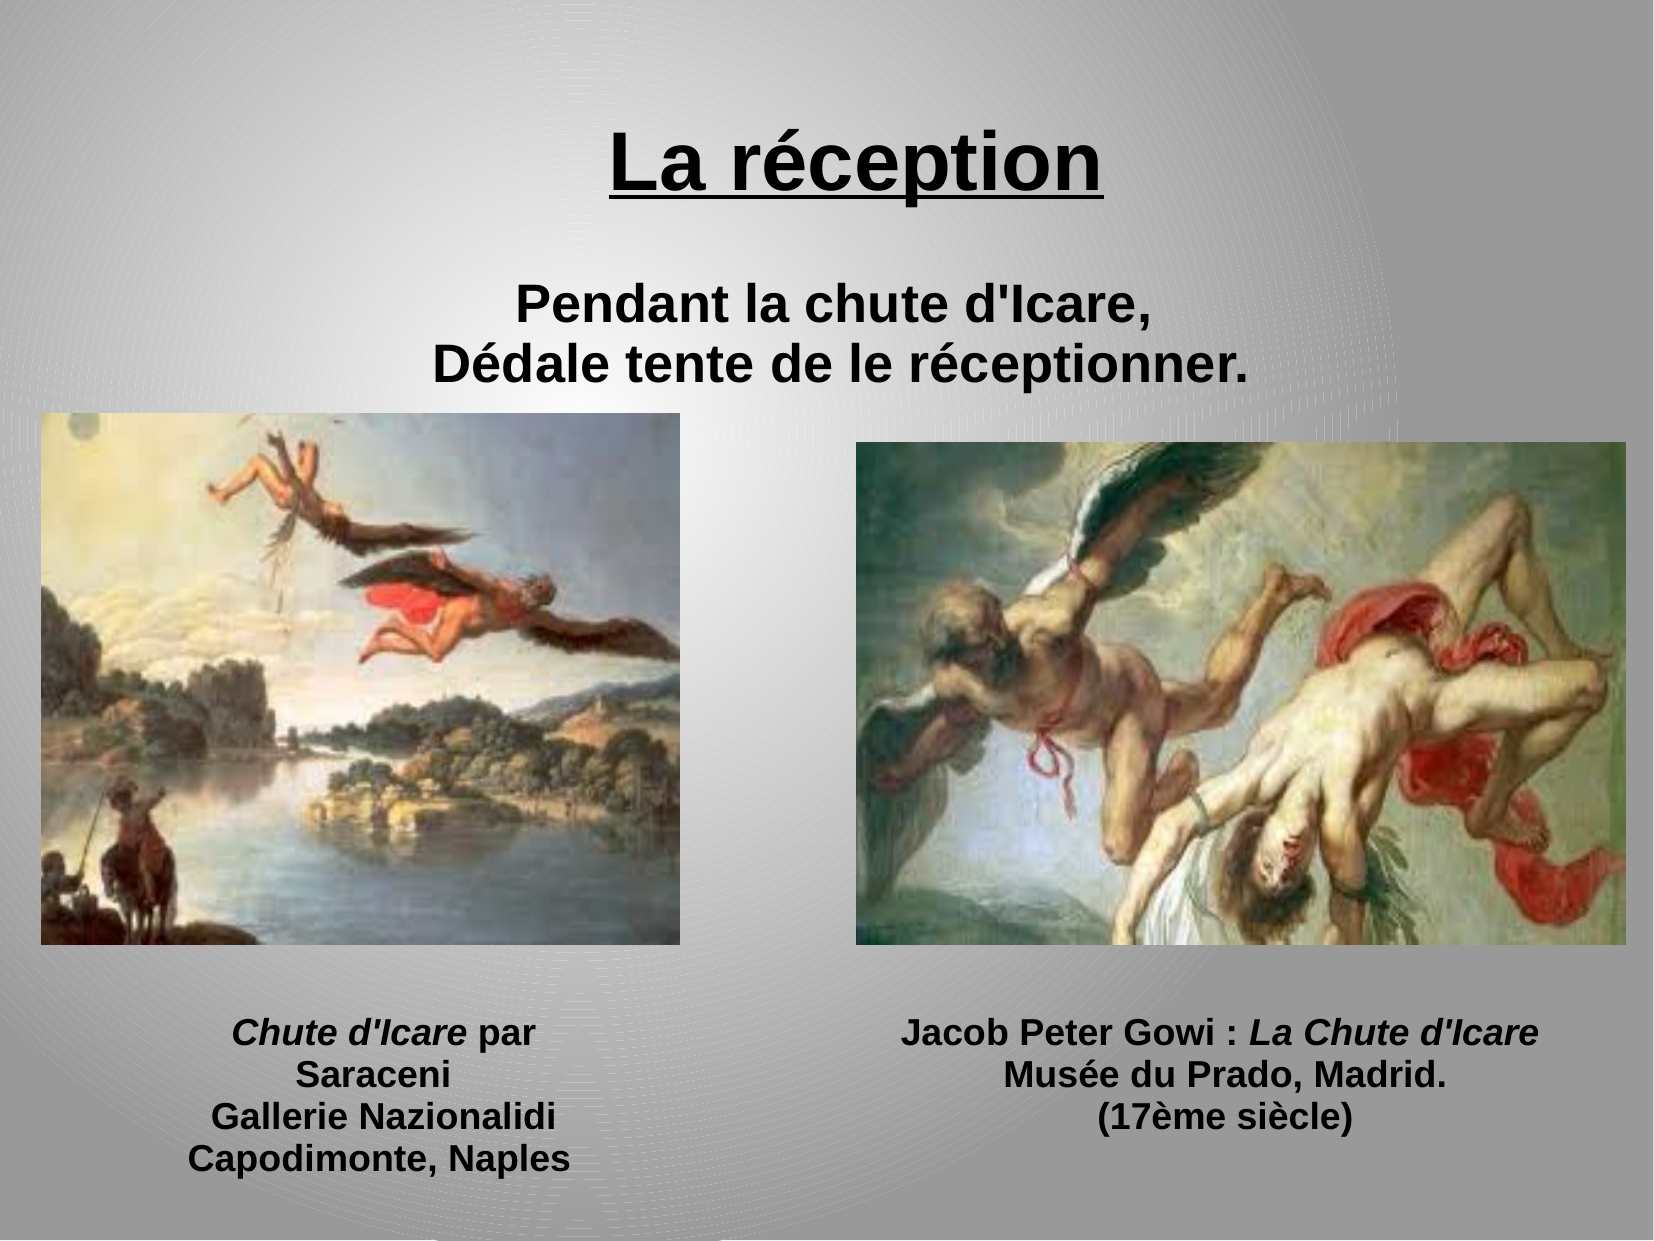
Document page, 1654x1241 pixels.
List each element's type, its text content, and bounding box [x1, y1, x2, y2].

text_box Chute d'Icare par Saraceni Gallerie Nazionalidi Capodimonte, Naples [147, 1003, 621, 1192]
text_box Pendant la chute d'Icare, Dédale tente de le réceptionner. [413, 265, 1270, 443]
picture [41, 413, 680, 945]
text_box La réception [472, 107, 1241, 216]
text_box Jacob Peter Gowi : La Chute d'Icare Musée du Prado, Madrid. (17ème siècle) [885, 1003, 1565, 1149]
picture [856, 442, 1626, 945]
